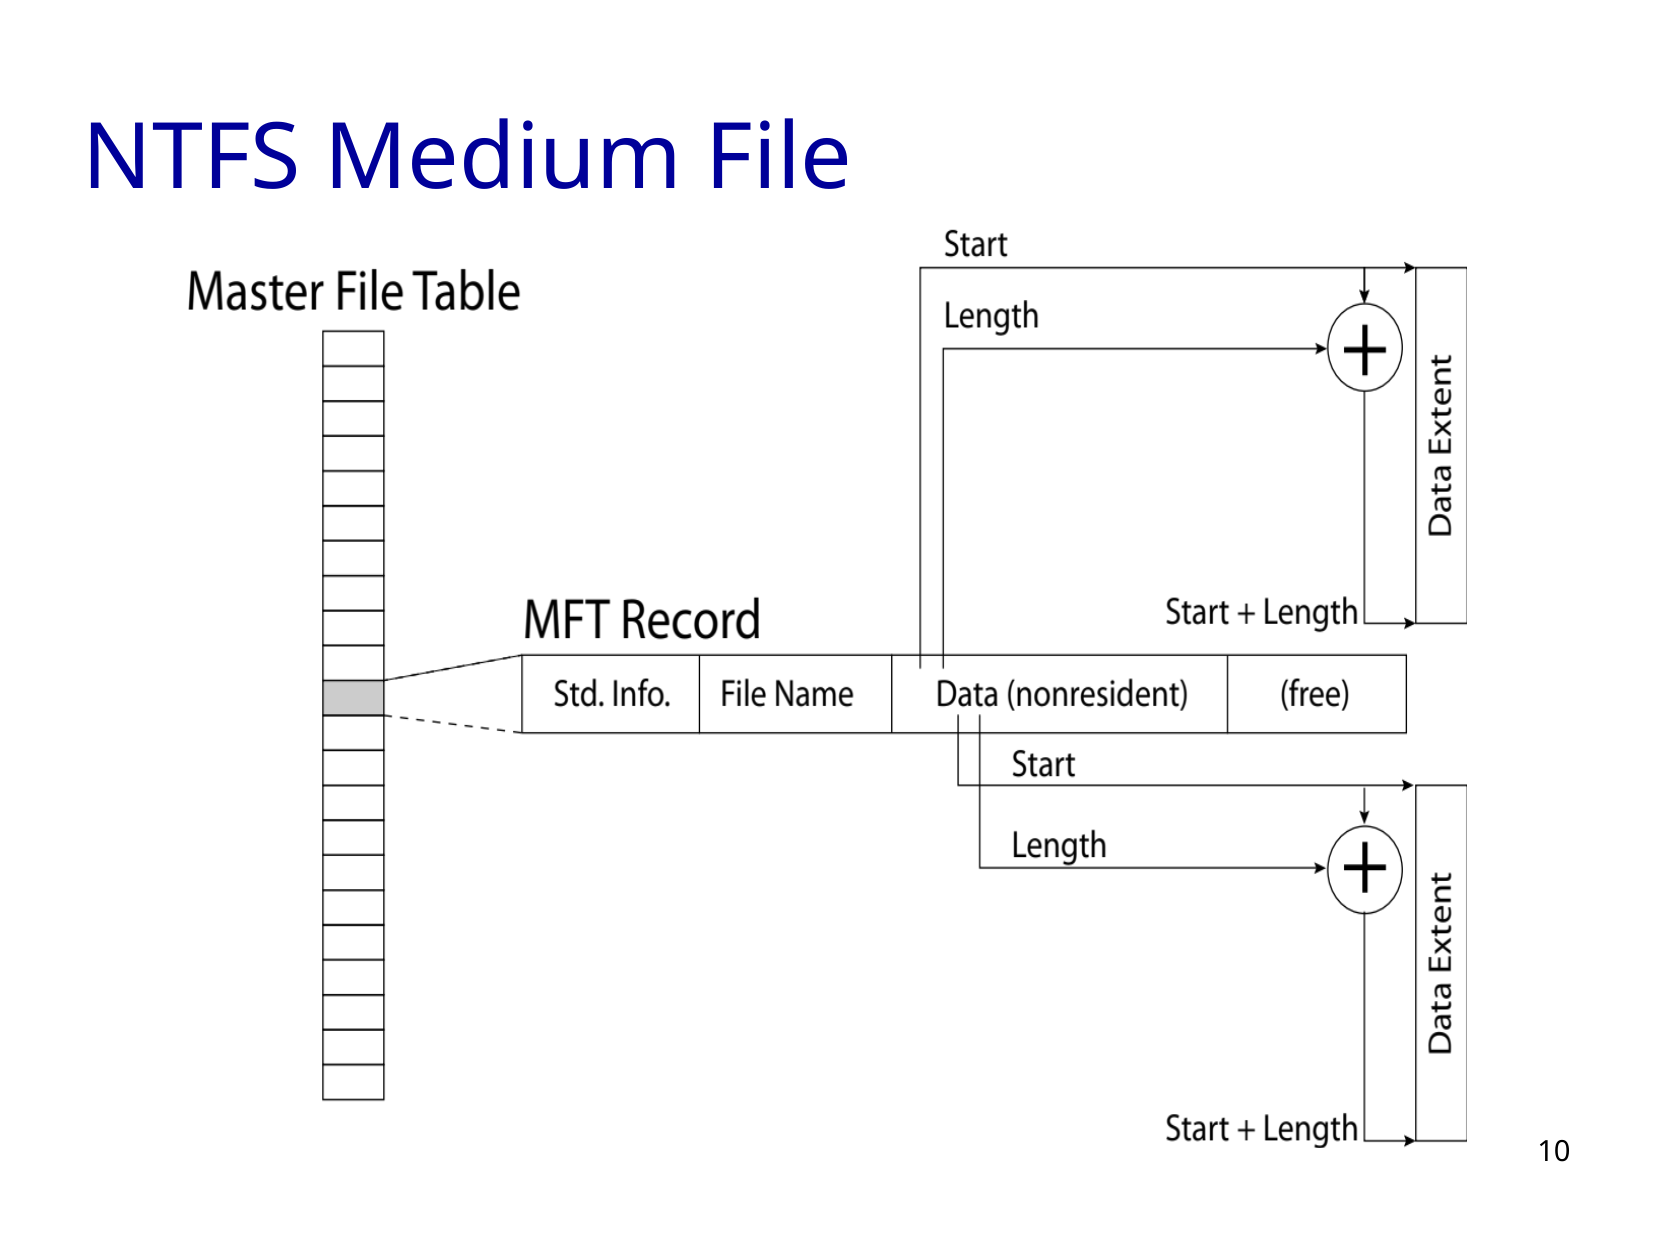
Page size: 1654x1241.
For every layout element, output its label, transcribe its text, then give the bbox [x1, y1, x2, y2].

picture [110, 224, 1544, 1148]
title NTFS Medium File [82, 49, 1571, 257]
